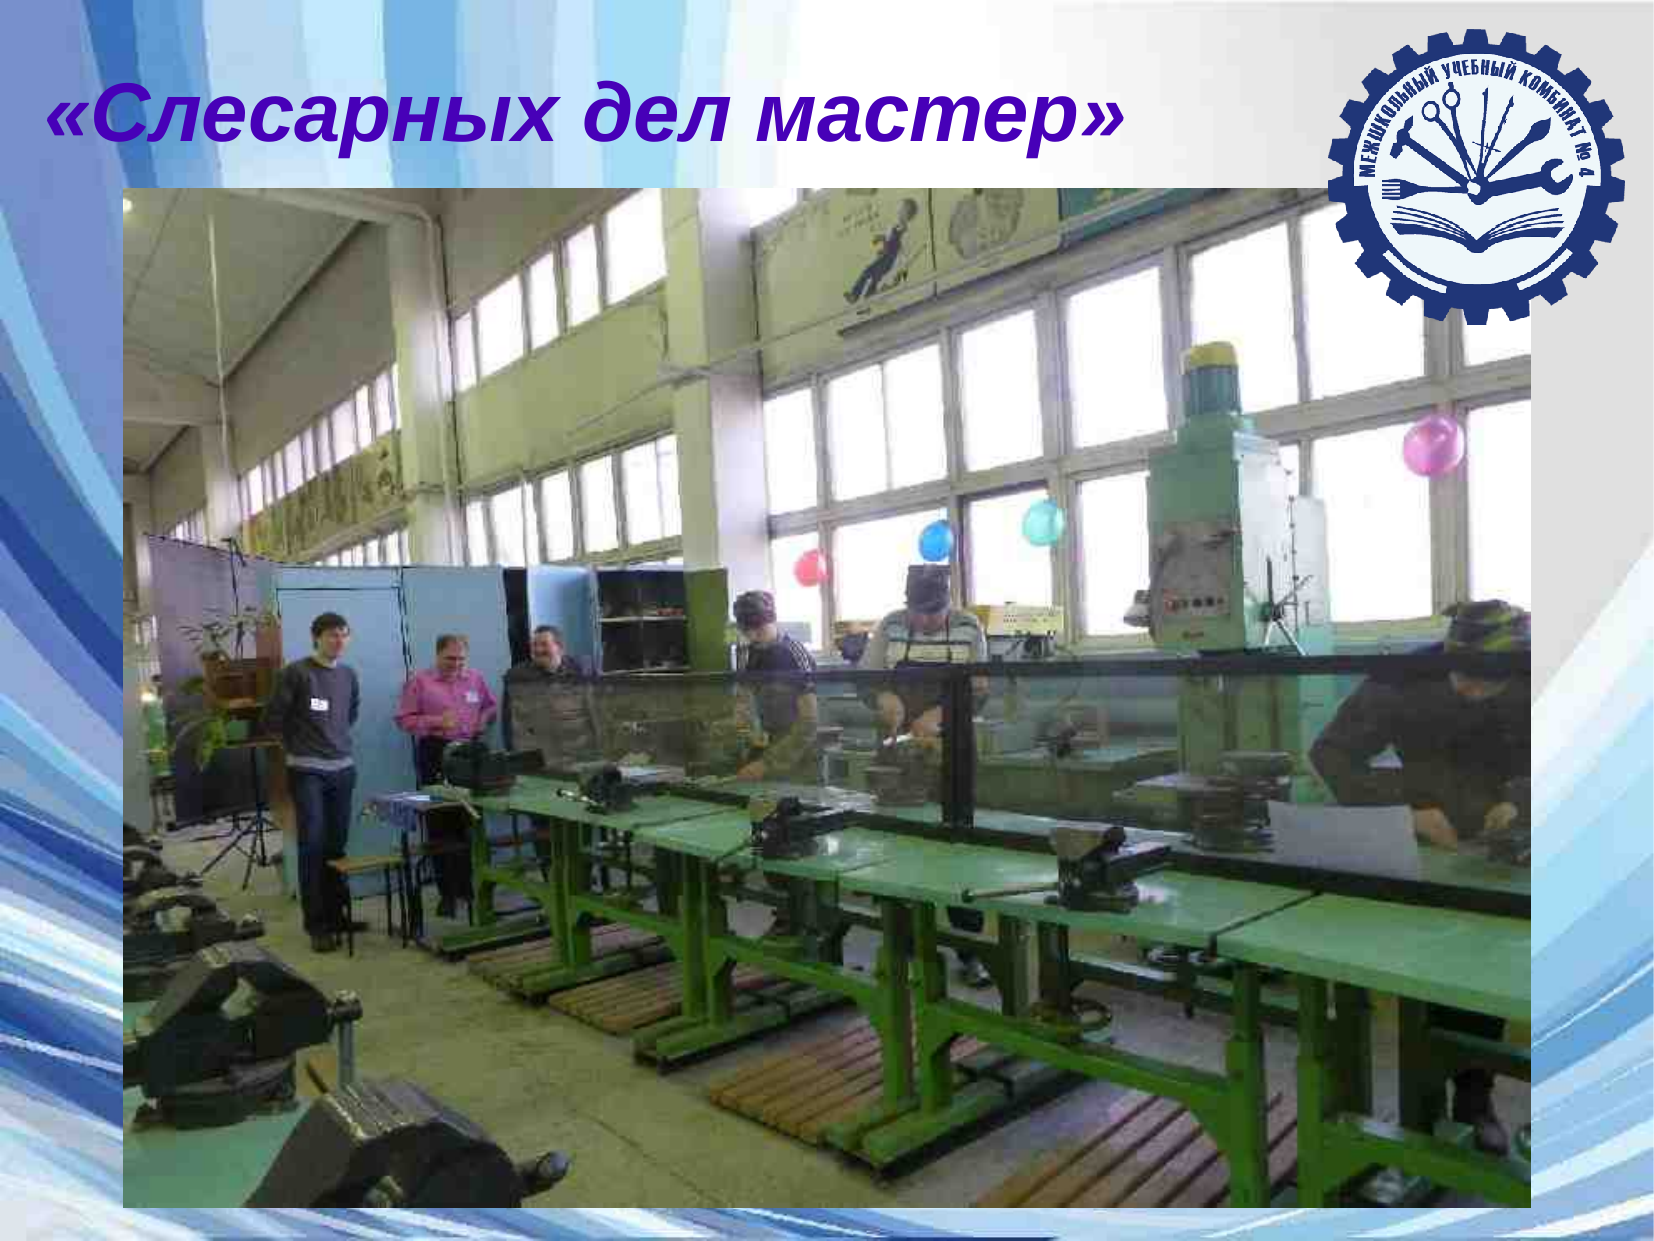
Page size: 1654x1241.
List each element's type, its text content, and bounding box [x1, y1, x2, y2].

text_box «Слесарных дел мастер» [29, 59, 1329, 167]
picture [0, 0, 1654, 1241]
